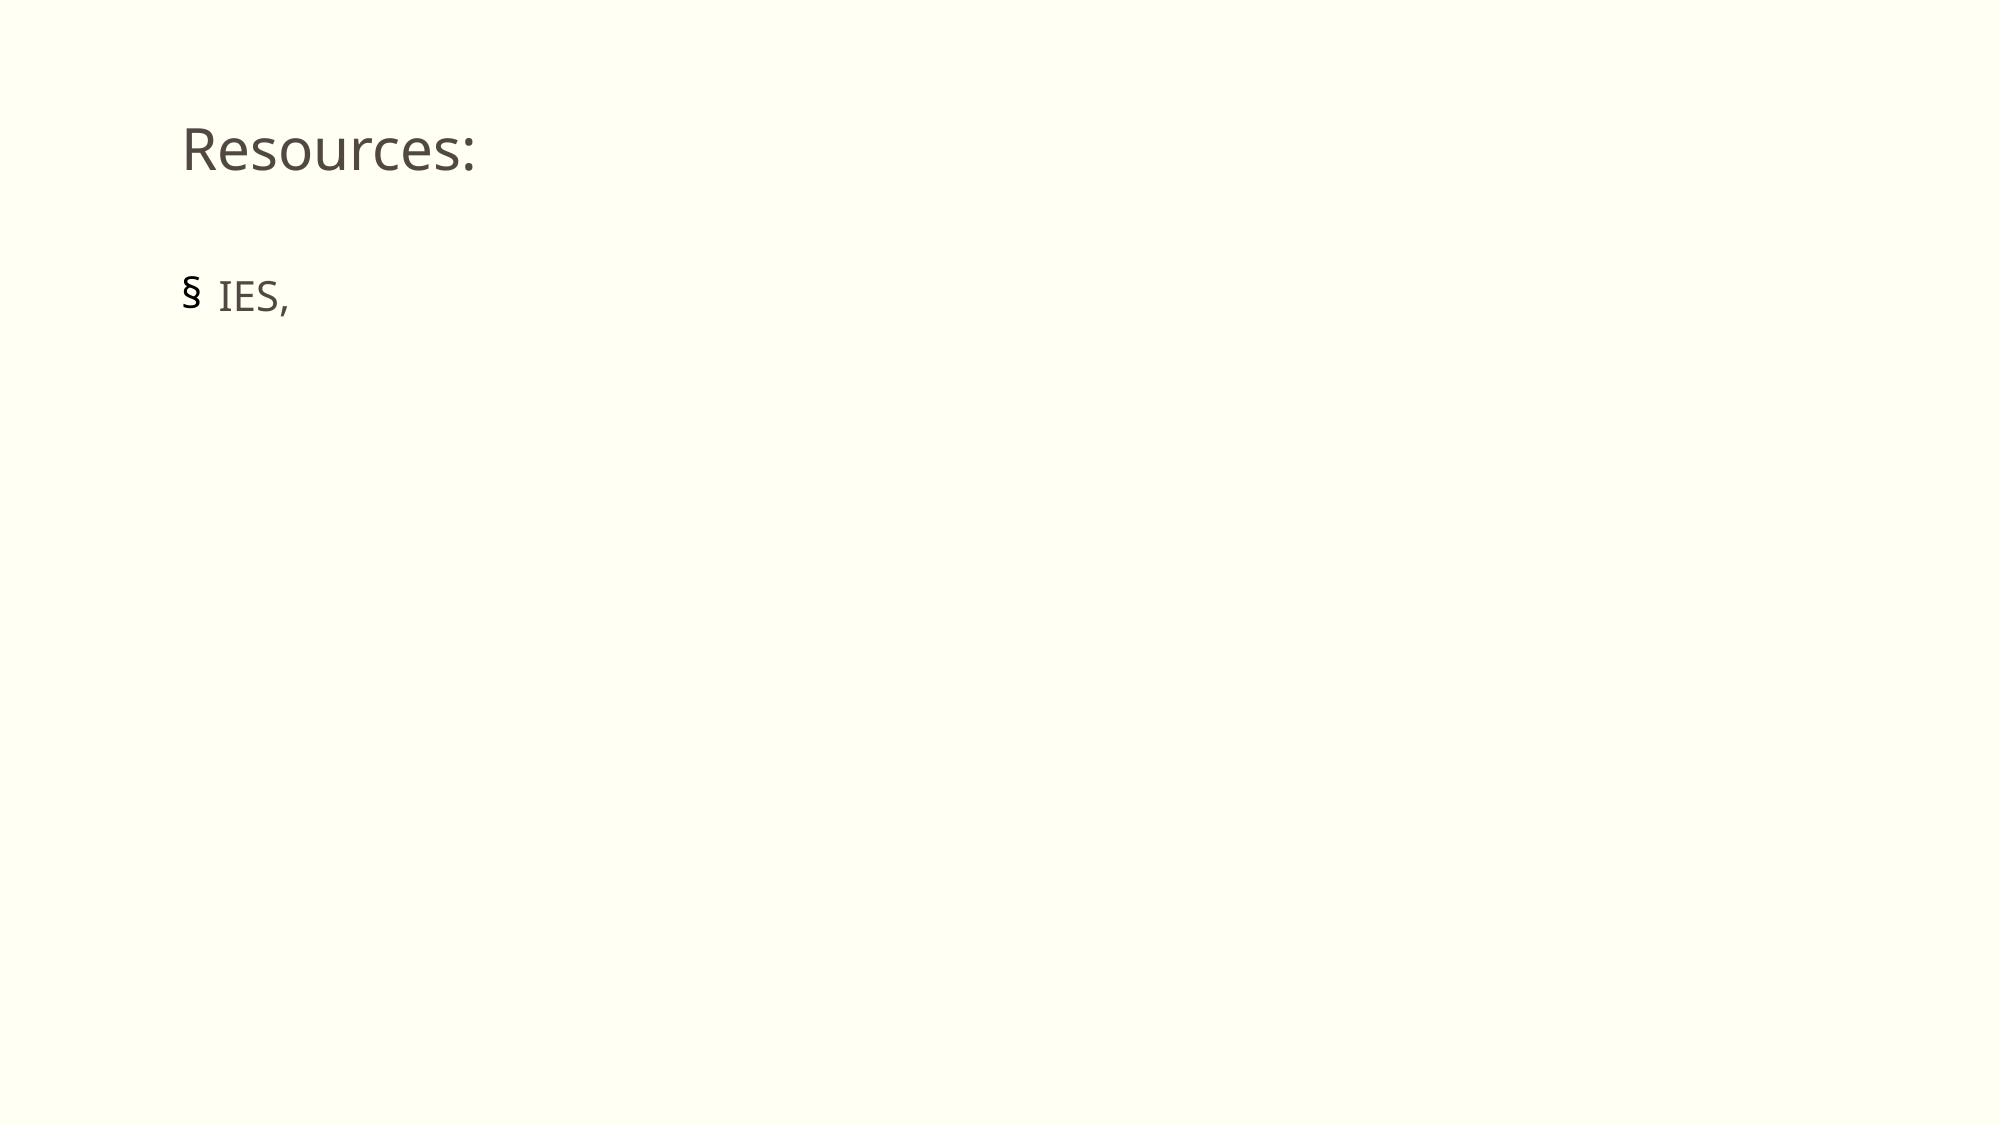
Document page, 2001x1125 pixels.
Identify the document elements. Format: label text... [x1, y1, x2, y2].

title Resources: [181, 12, 1819, 193]
list IES, [181, 262, 1821, 1013]
